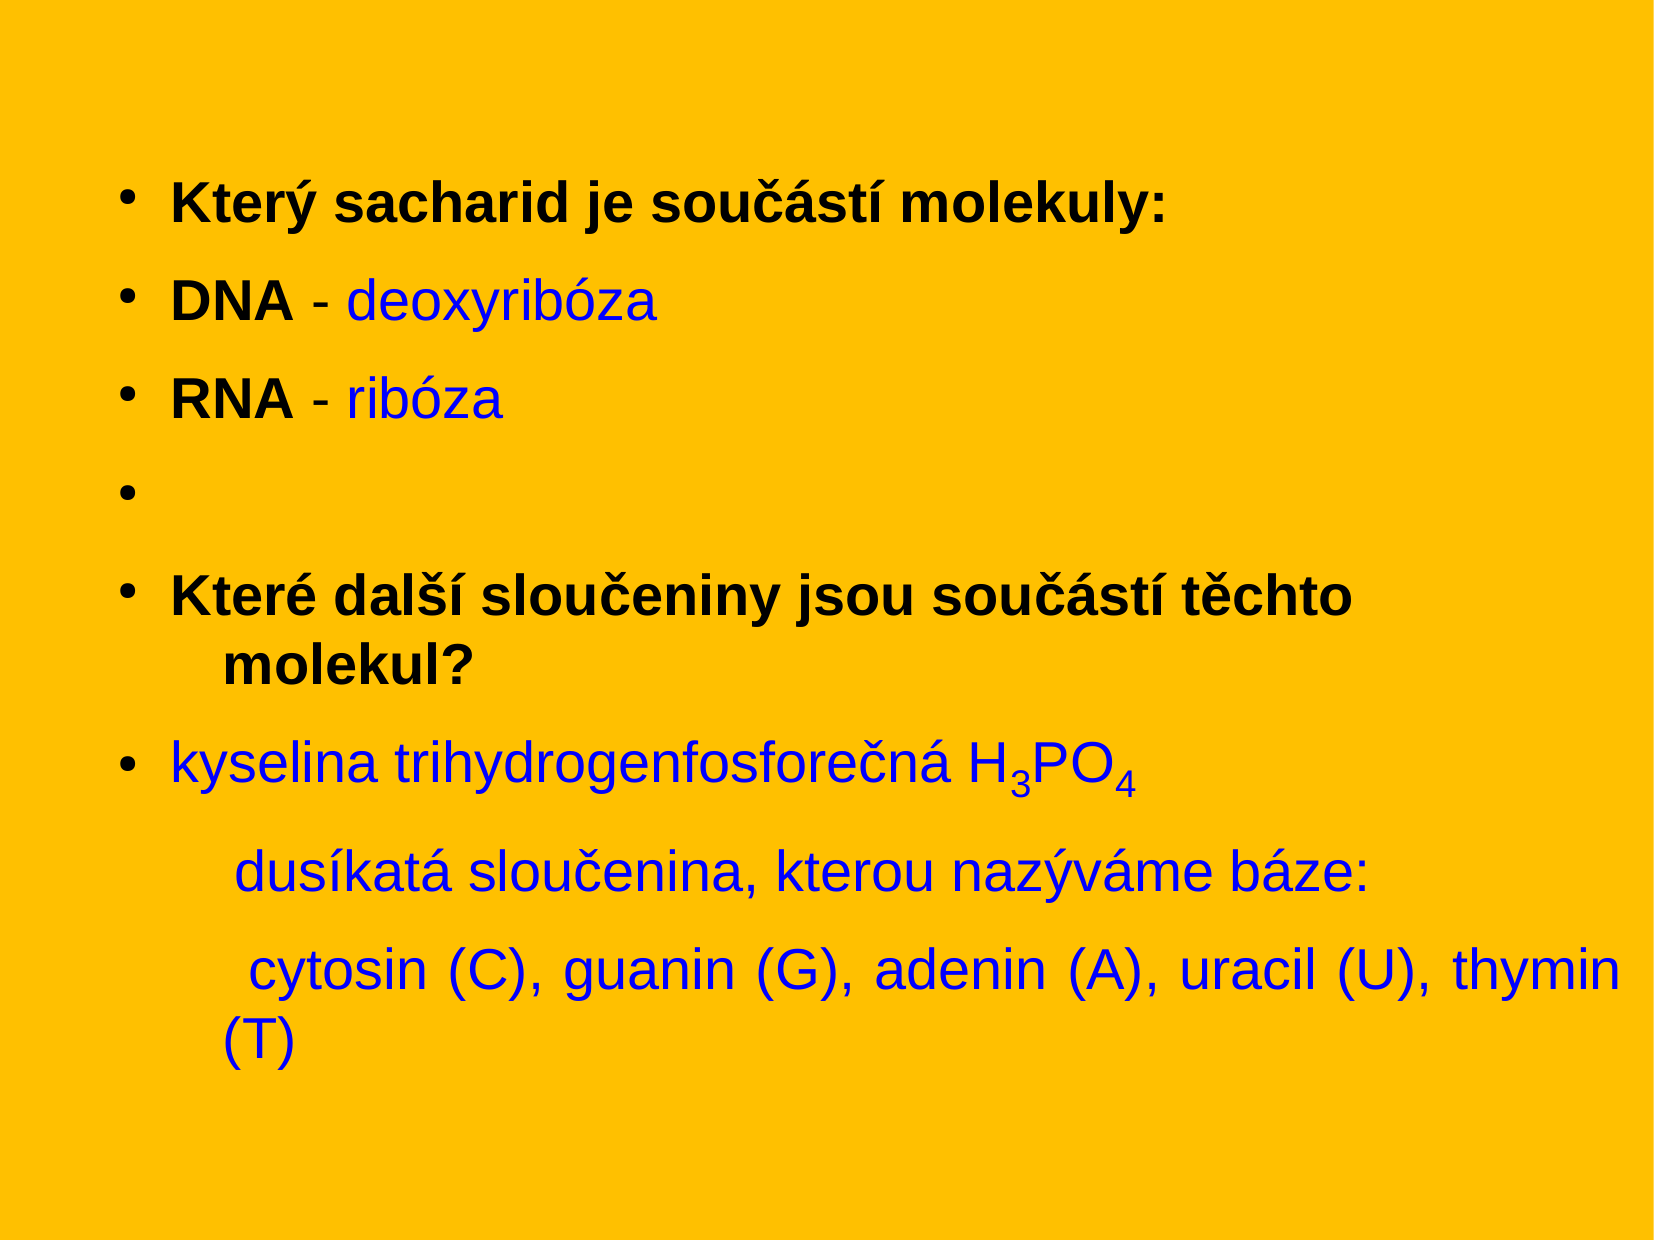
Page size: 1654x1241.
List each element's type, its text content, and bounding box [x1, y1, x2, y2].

list Který sacharid je součástí molekuly: DNA - deoxyribóza RNA - ribóza Které další sloučeniny jsou součástí těchto molekul? kyselina trihydrogenfosforečná H3PO4 dusíkatá sloučenina, kterou nazýváme báze: cytosin (C), guanin (G), adenin (A), uracil (U), thymin (T) [82, 164, 1625, 1076]
